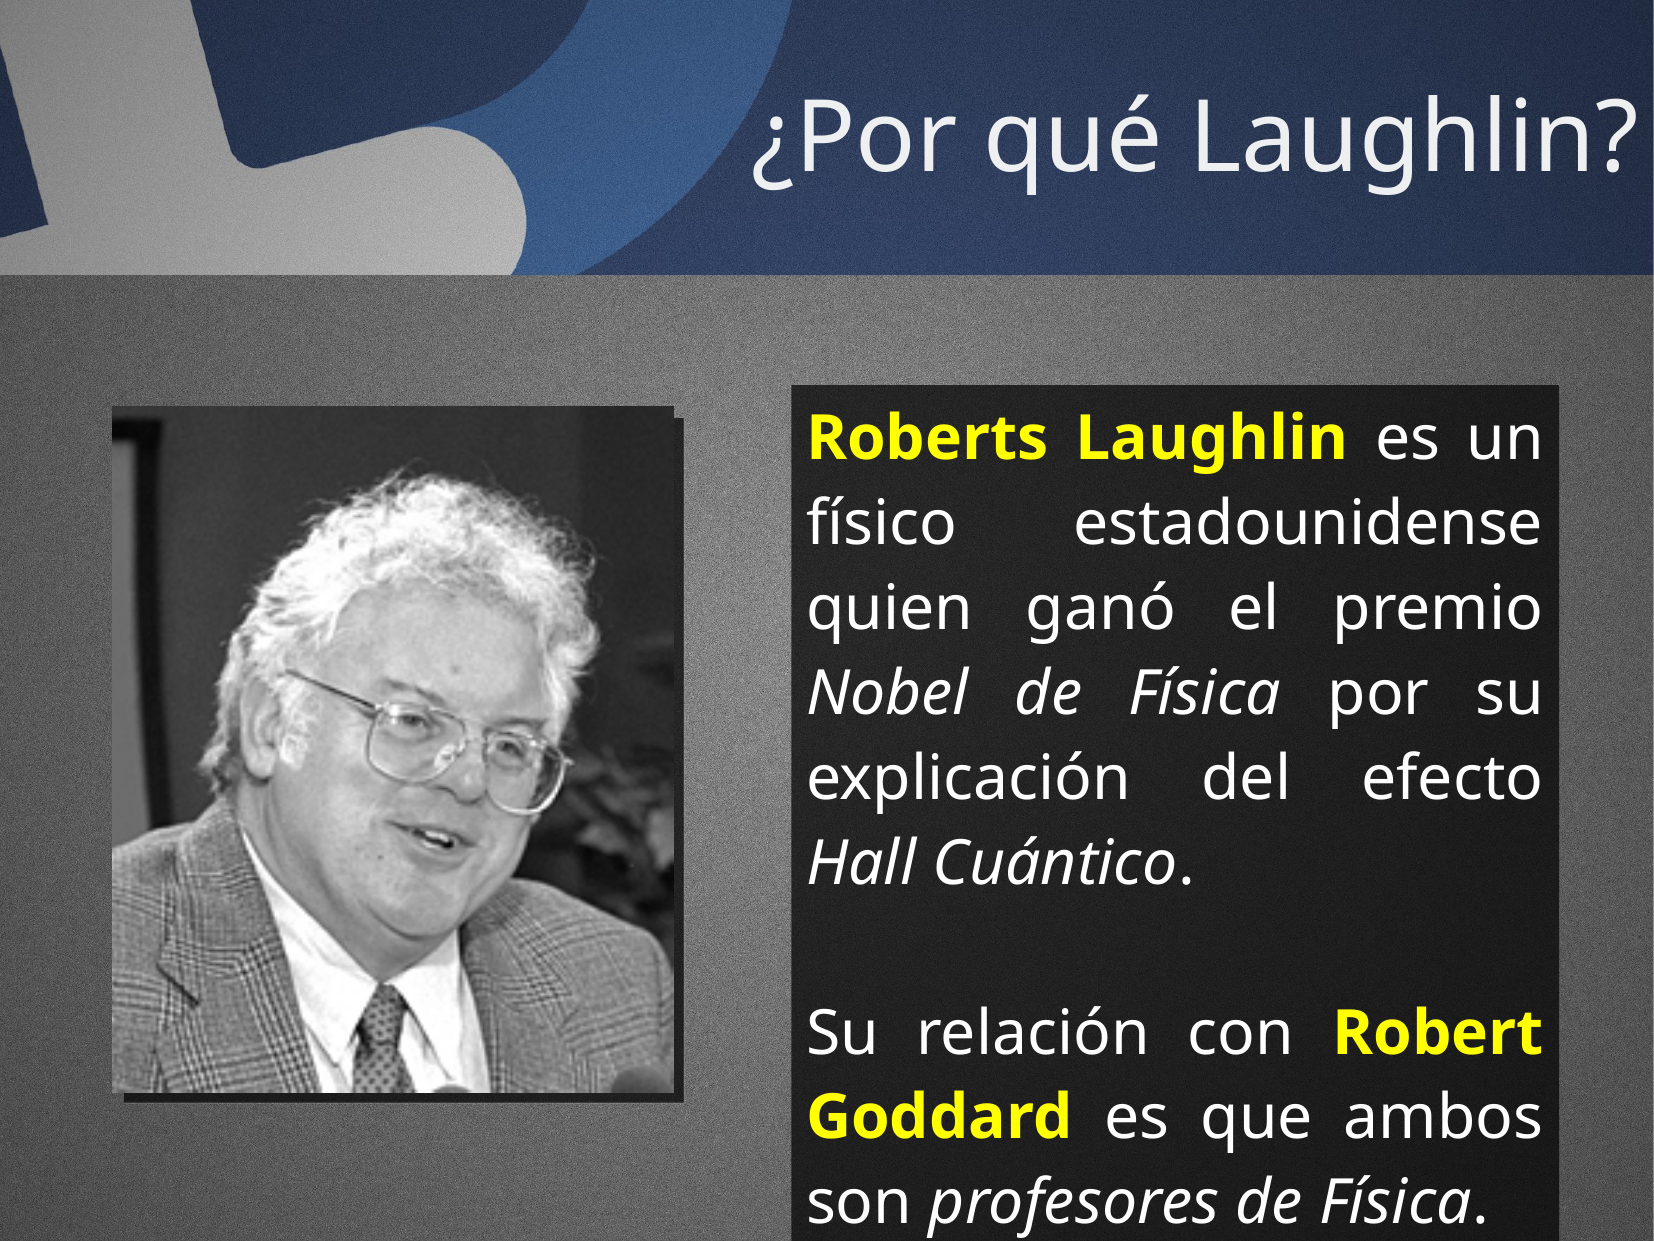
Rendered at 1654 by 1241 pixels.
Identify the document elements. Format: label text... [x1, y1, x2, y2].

picture [0, 0, 1654, 1241]
title ¿Por qué Laughlin? [738, 29, 1654, 237]
text_box Roberts Laughlin es un físico estadounidense quien ganó el premio Nobel de Física por su explicación del efecto Hall Cuántico. Su relación con Robert Goddard es que ambos son profesores de Física. [791, 385, 1560, 1098]
